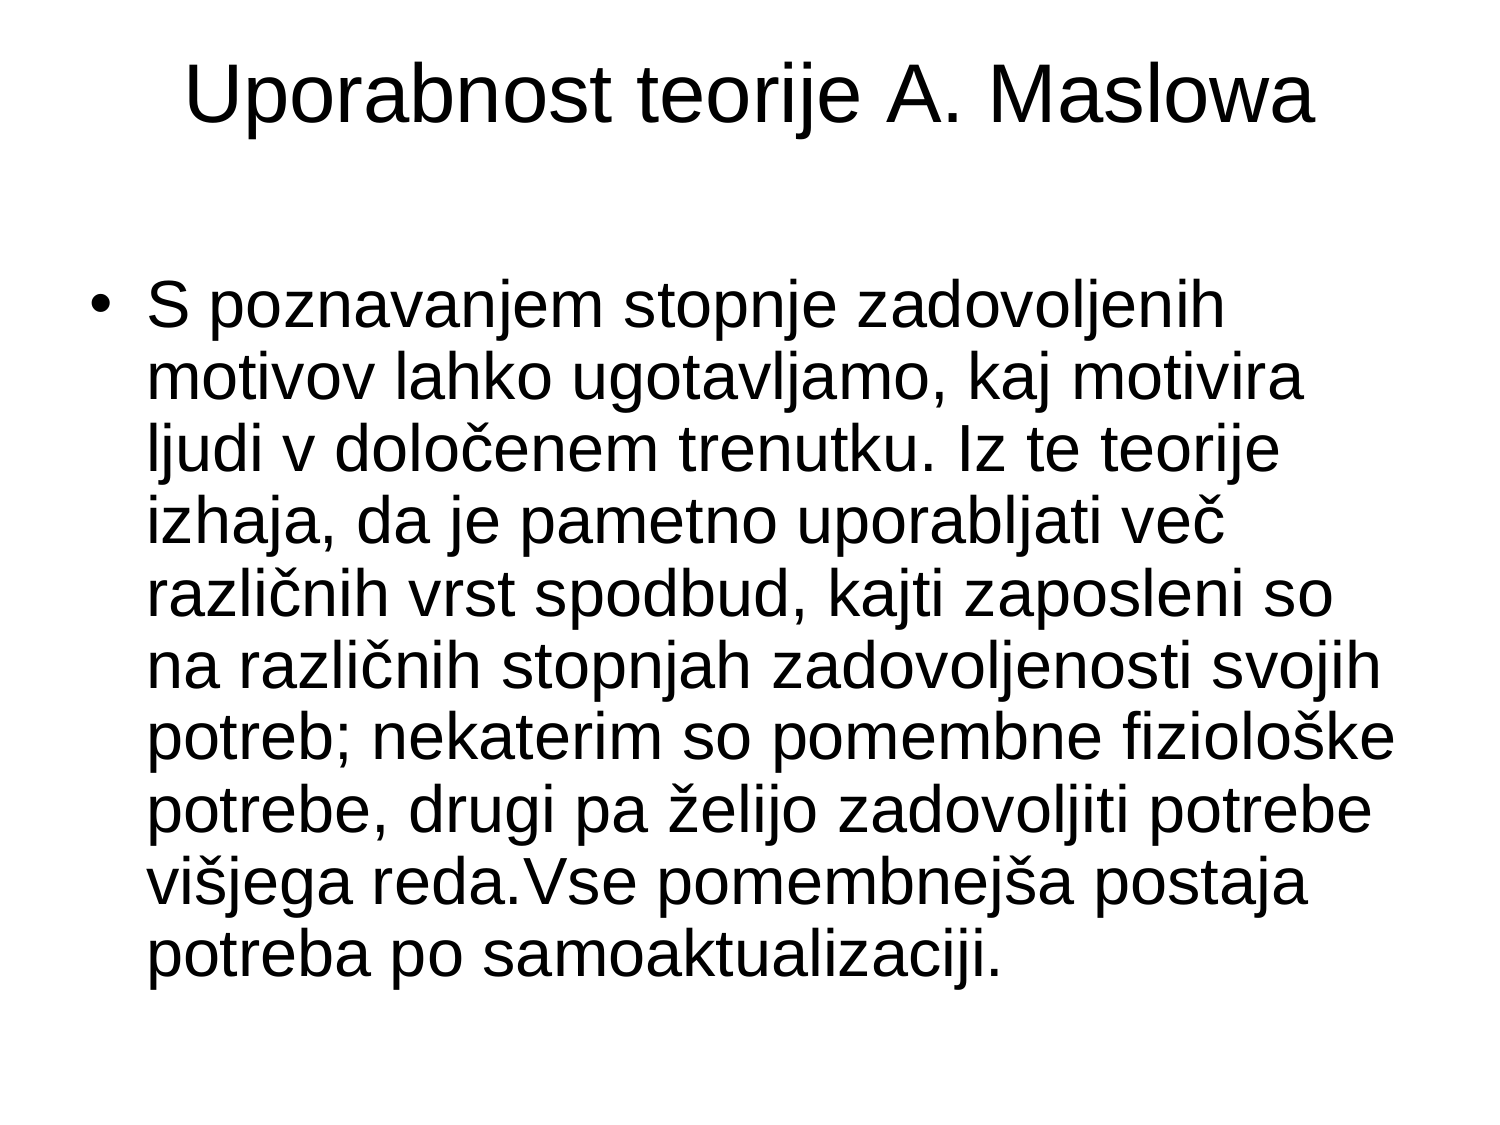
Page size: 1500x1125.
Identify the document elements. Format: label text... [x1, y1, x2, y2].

title Uporabnost teorije A. Maslowa [75, 31, 1426, 247]
list S poznavanjem stopnje zadovoljenih motivov lahko ugotavljamo, kaj motivira ljudi v določenem trenutku. Iz te teorije izhaja, da je pametno uporabljati več različnih vrst spodbud, kajti zaposleni so na različnih stopnjah zadovoljenosti svojih potreb; nekaterim so pomembne fiziološke potrebe, drugi pa želijo zadovoljiti potrebe višjega reda.Vse pomembnejša postaja potreba po samoaktualizaciji. [75, 262, 1426, 1006]
